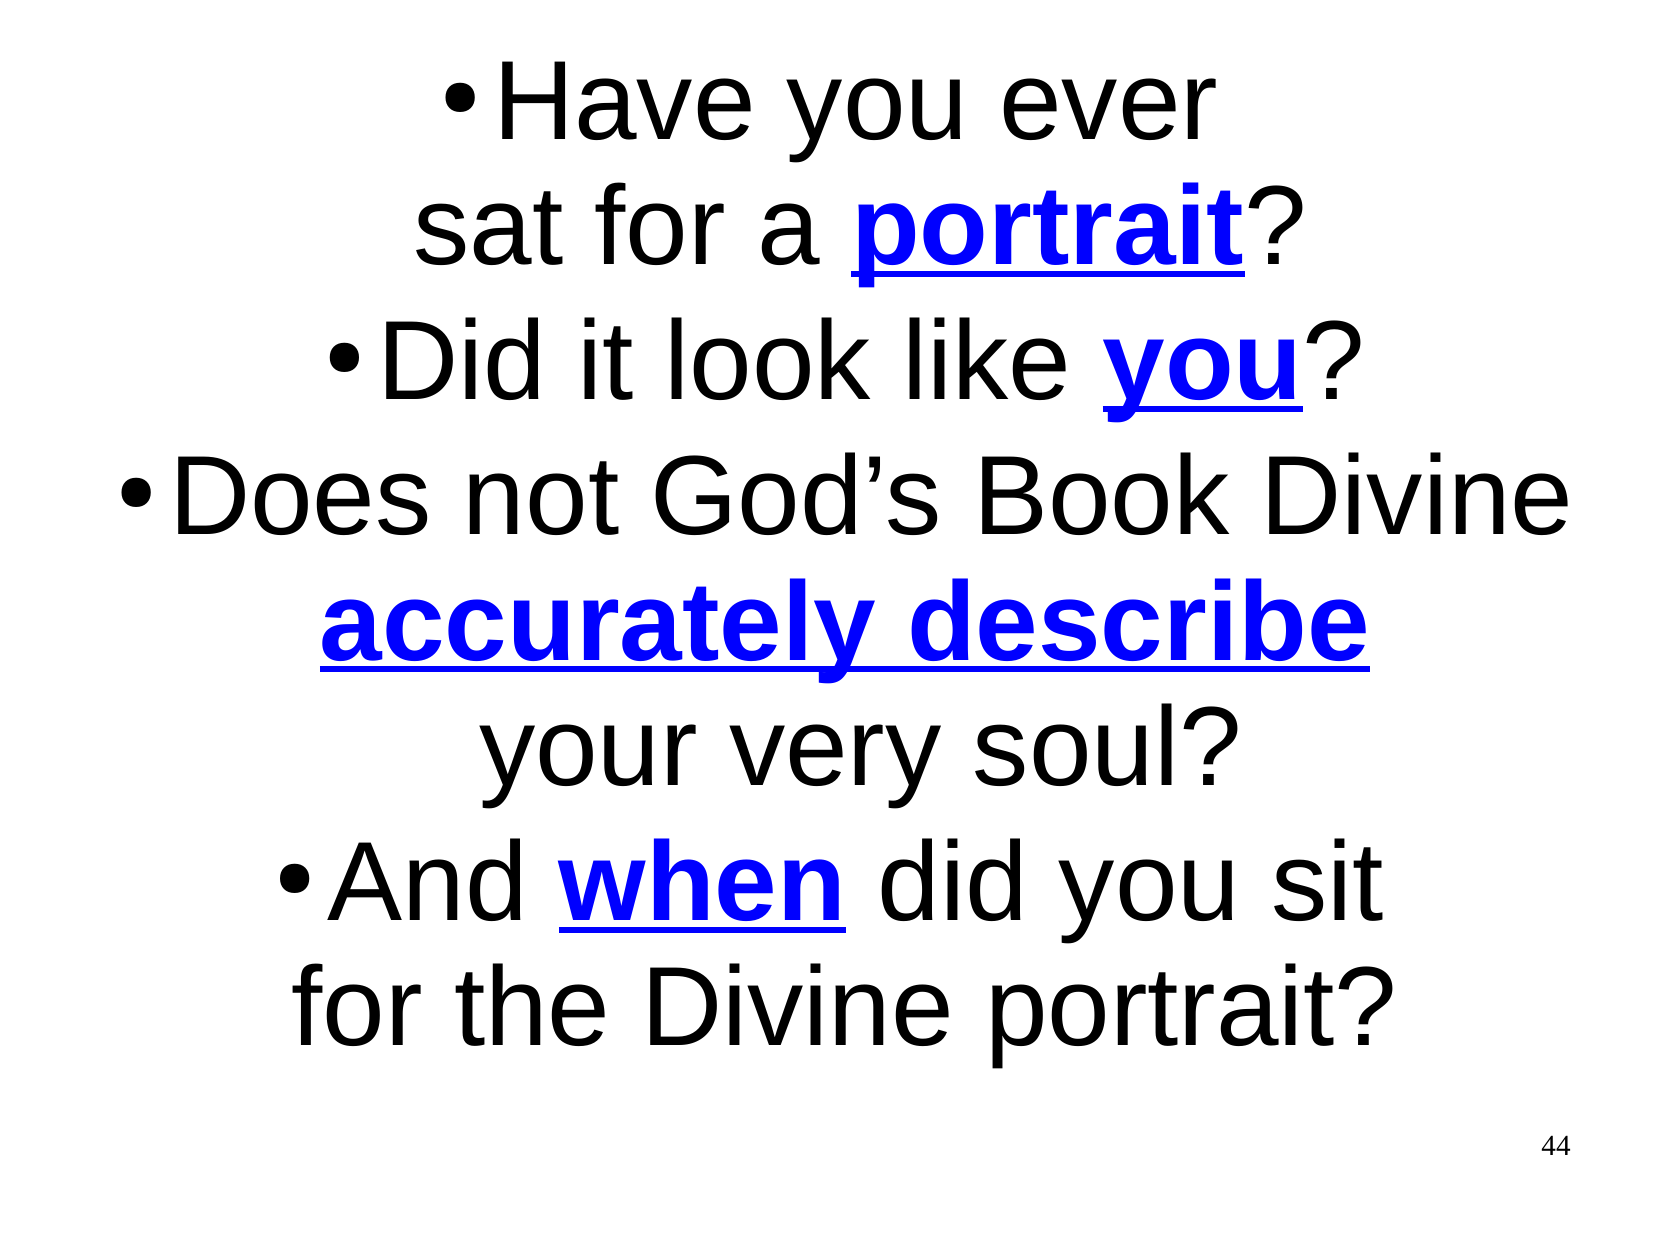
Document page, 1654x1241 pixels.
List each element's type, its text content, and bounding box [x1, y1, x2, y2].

list Have you ever sat for a portrait? Did it look like you? Does not God’s Book Divine accurately describe your very soul? And when did you sit for the Divine portrait? [37, 37, 1613, 1238]
